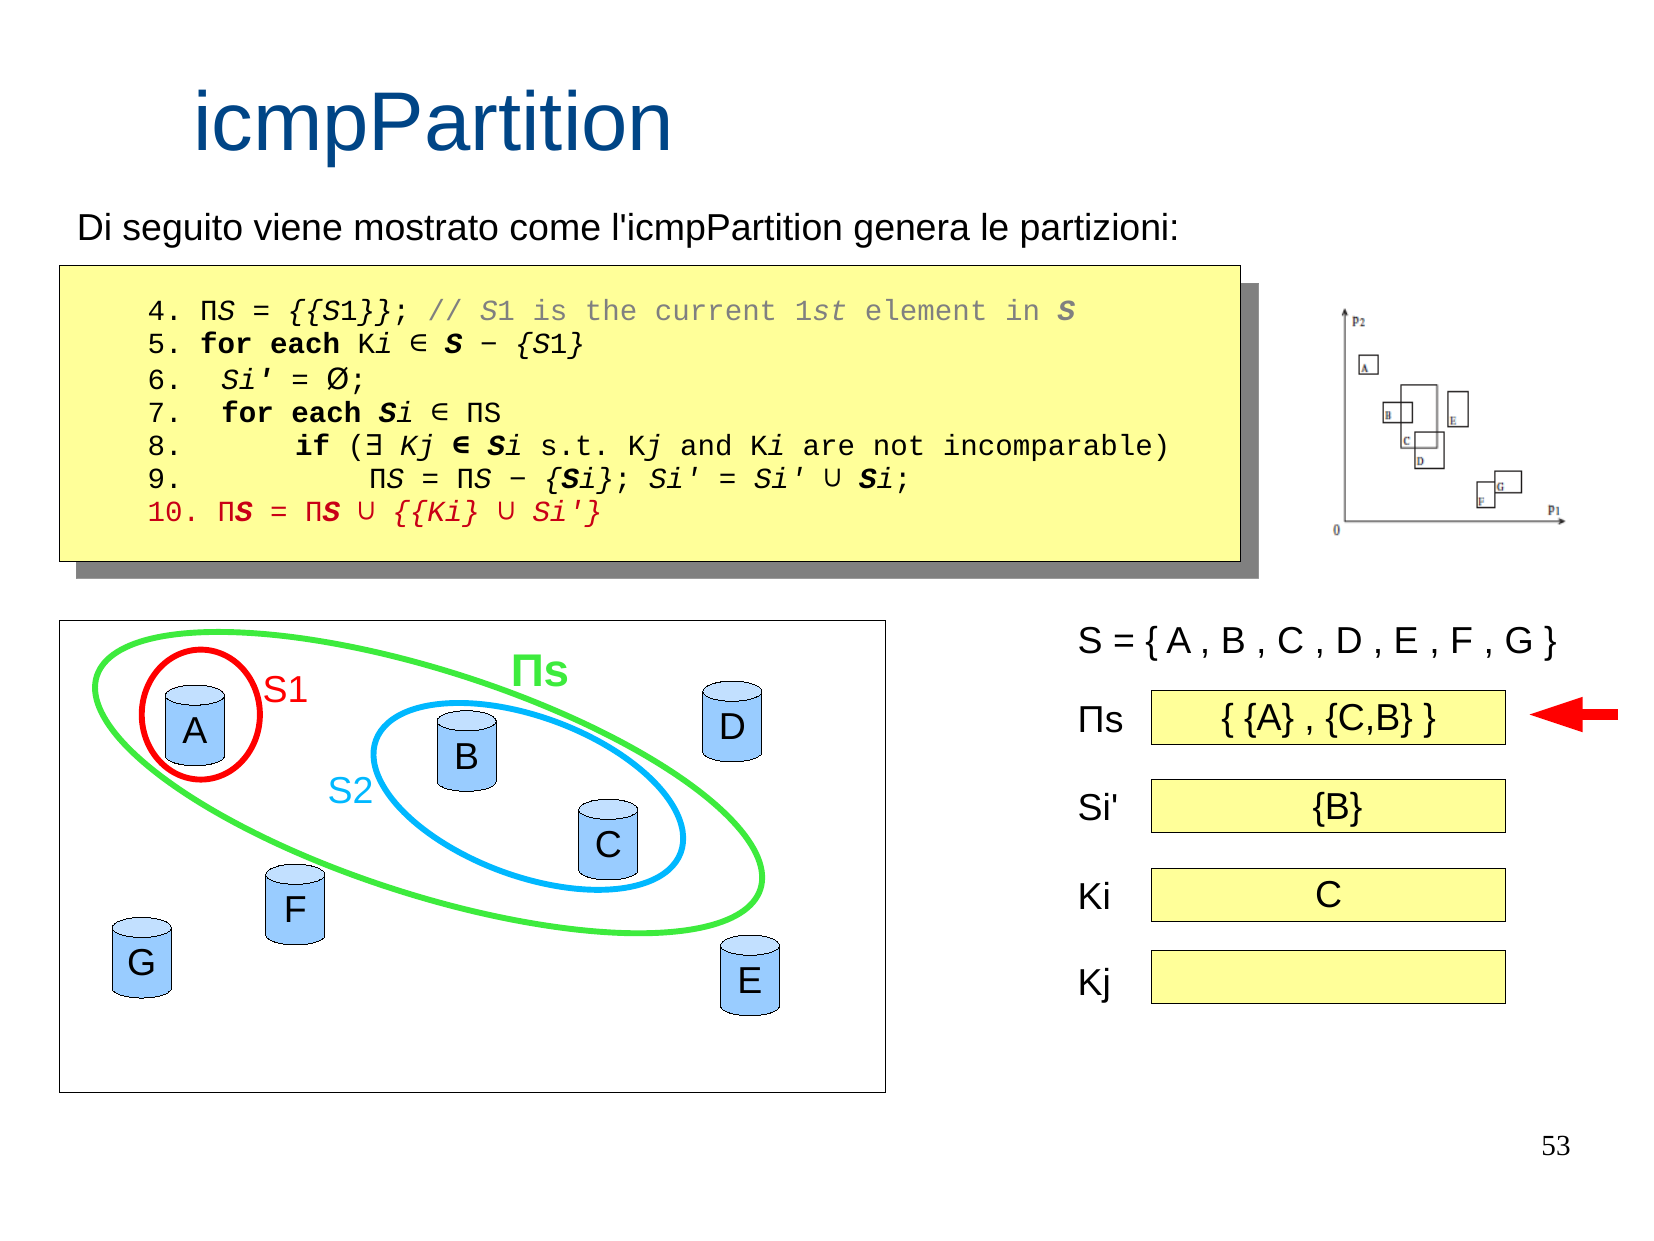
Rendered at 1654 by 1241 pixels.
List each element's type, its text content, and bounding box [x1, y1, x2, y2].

text_box F [265, 876, 325, 945]
text_box { {A} , {C,B} } [1151, 690, 1506, 745]
text_box 4. ΠS = {{S1}}; // S1 is the current 1st element in S 5. for each Ki ∈ S − {S1} 6. Si' = Ø; 7. for each Si ∈ ΠS 8. if (∃ Kj ∈ Si s.t. Kj and Ki are not incomparable) 9. ΠS = ΠS − {Si}; Si' = Si' ∪ Si; 10. ΠS = ΠS ∪ {{Ki} ∪ Si'} [59, 265, 1241, 562]
picture [1299, 290, 1625, 562]
text_box [1151, 950, 1506, 1004]
text_box S = { A , B , C , D , E , F , G } [1062, 611, 1571, 669]
text_box G [112, 929, 172, 999]
text_box Ki [1062, 868, 1152, 925]
title icmpPartition [193, 33, 1567, 210]
text_box S1 [248, 661, 337, 719]
text_box Πs [496, 637, 603, 727]
text_box {B} [1151, 779, 1506, 833]
text_box [95, 631, 763, 934]
text_box C [578, 811, 638, 880]
text_box Πs [1062, 690, 1152, 748]
text_box Si' [1062, 779, 1152, 837]
text_box Kj [1062, 954, 1152, 1012]
text_box D [702, 692, 762, 762]
text_box C [1151, 868, 1506, 922]
text_box B [437, 724, 497, 792]
list Di seguito viene mostrato come l'icmpPartition genera le partizioni: [59, 206, 1388, 254]
text_box A [165, 697, 225, 766]
text_box S2 [312, 761, 389, 819]
text_box E [720, 947, 780, 1016]
